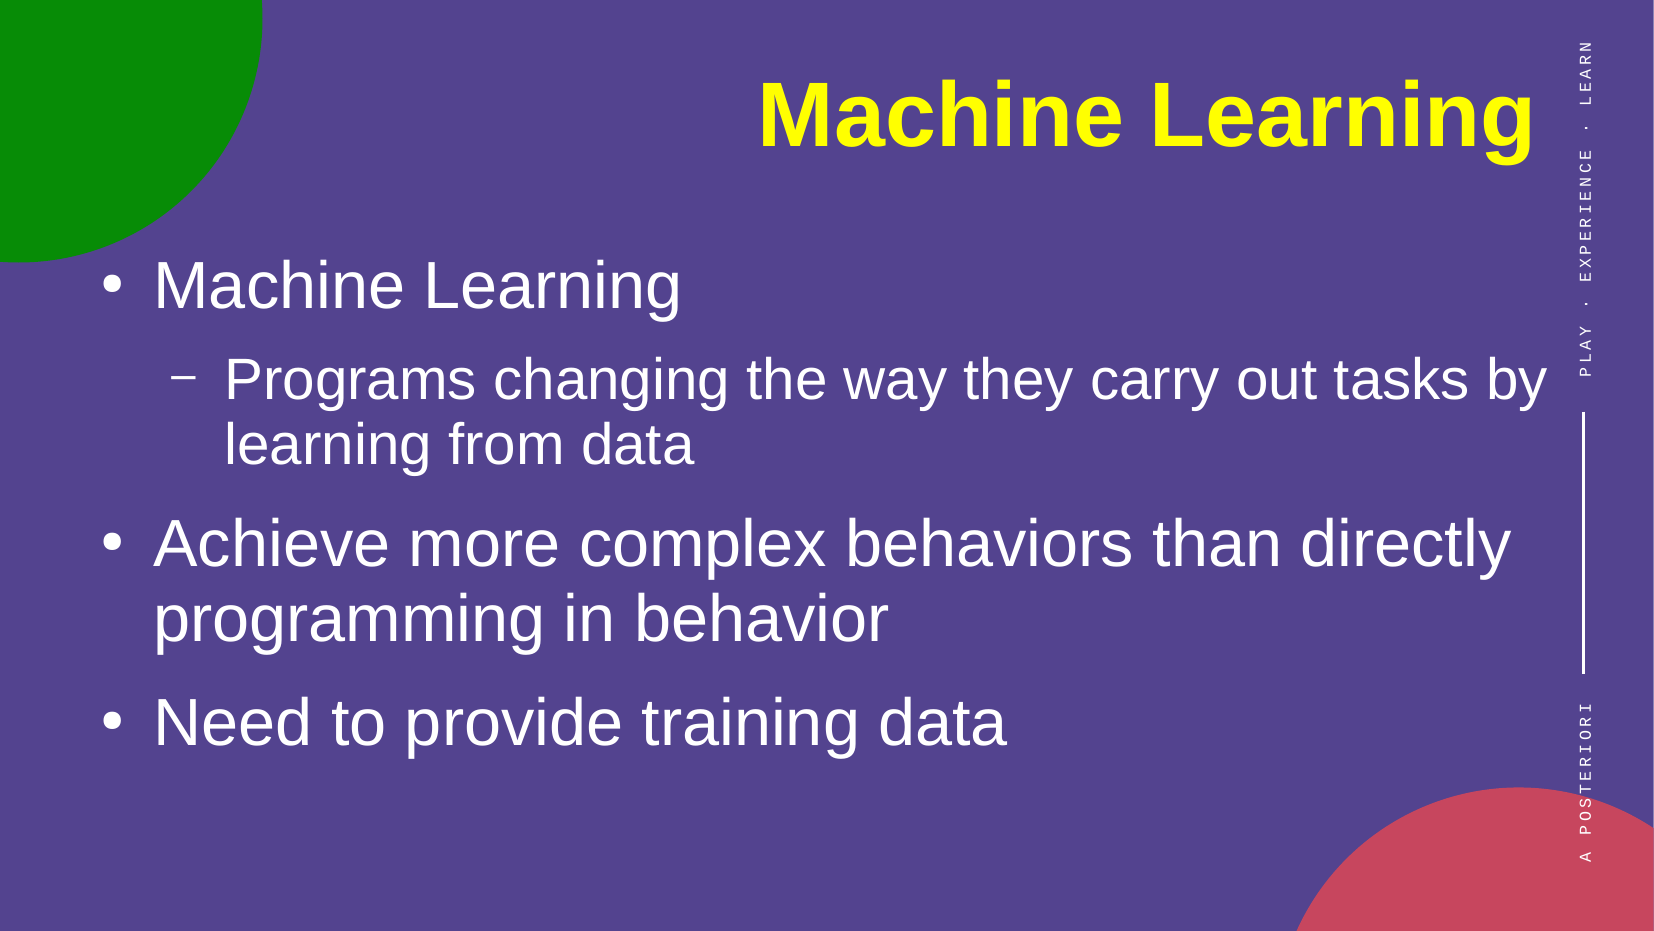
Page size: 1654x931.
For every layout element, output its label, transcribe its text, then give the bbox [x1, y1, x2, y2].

title Machine Learning [262, 37, 1538, 193]
list Machine Learning Programs changing the way they carry out tasks by learning from data Achieve more complex behaviors than directly programming in behavior Need to provide training data [82, 248, 1571, 788]
